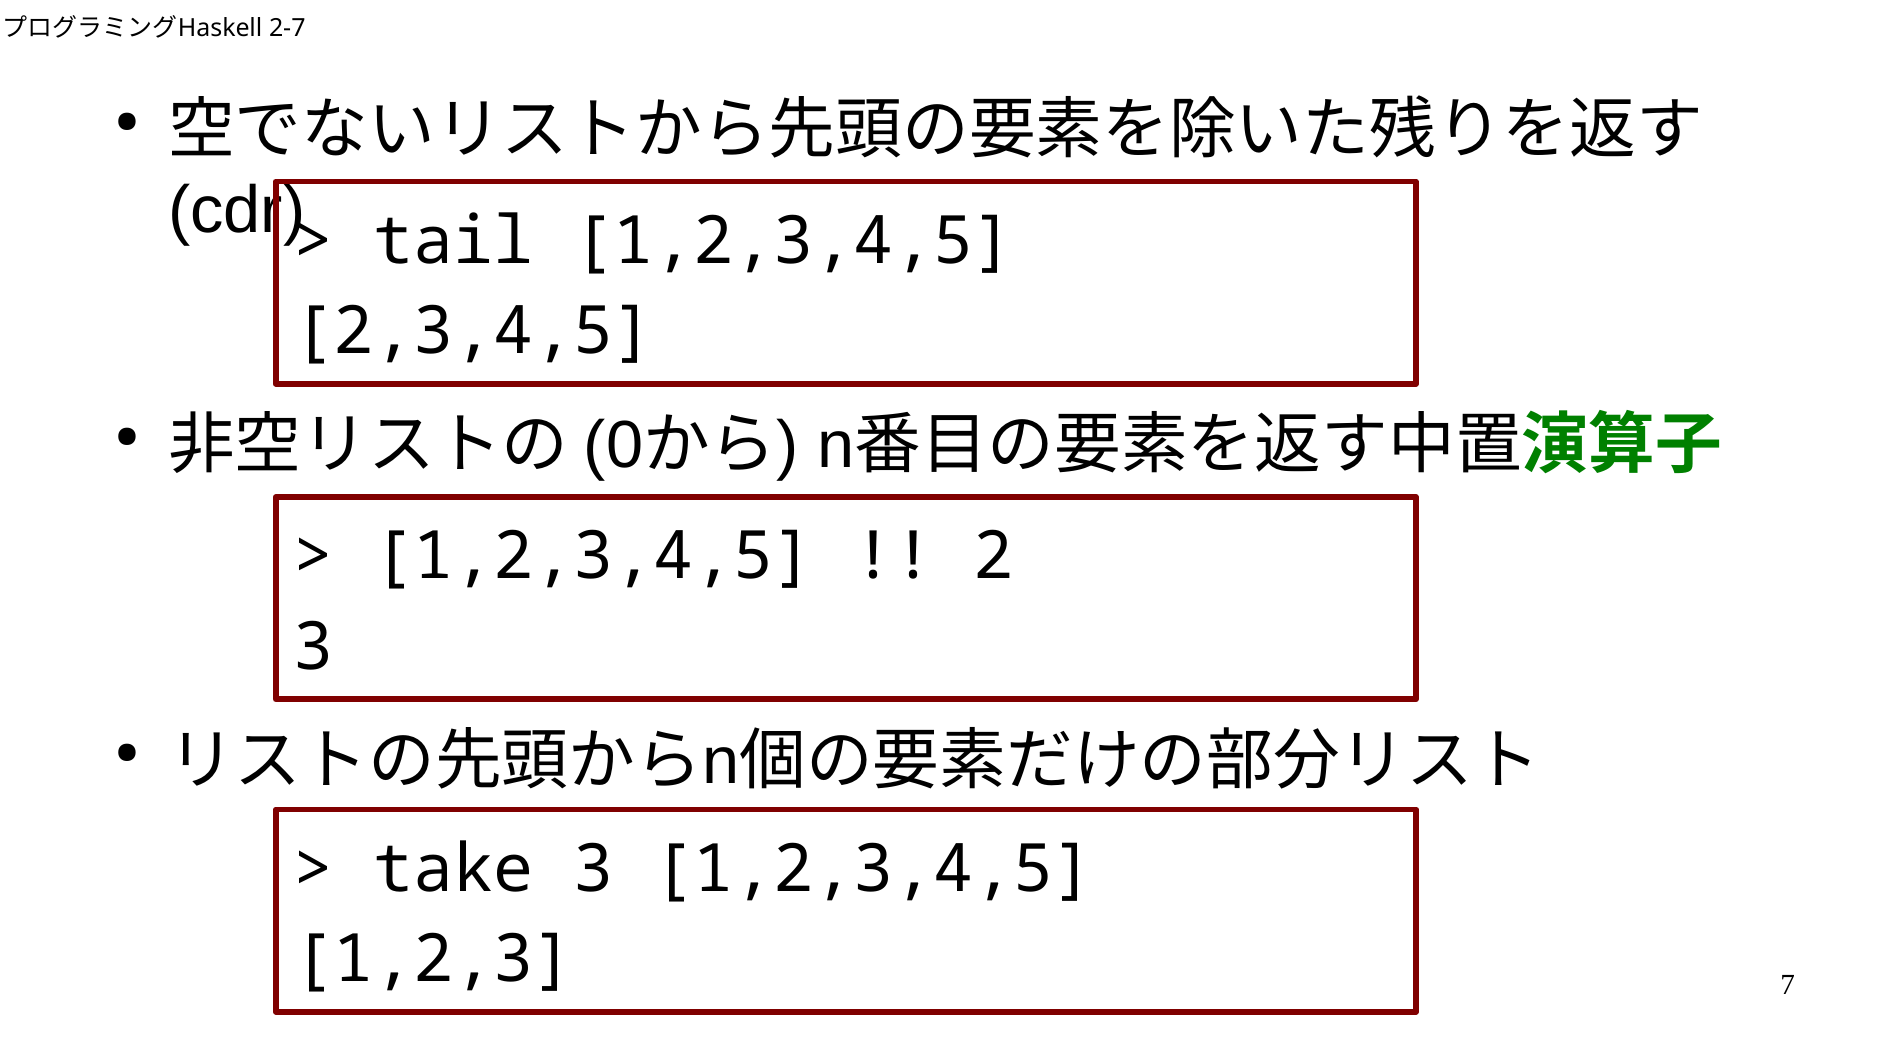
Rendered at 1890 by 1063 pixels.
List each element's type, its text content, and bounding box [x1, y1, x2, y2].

text_box > take 3 [1,2,3,4,5] [1,2,3] [275, 809, 1416, 976]
list 空でないリストから先頭の要素を除いた残りを返す (cdr) [94, 72, 1796, 153]
list リストの先頭からn個の要素だけの部分リスト [94, 702, 1796, 784]
text_box > [1,2,3,4,5] !! 2 3 [275, 497, 1416, 652]
list 非空リストの (0から) n番目の要素を返す中置演算子 [94, 387, 1796, 469]
text_box > tail [1,2,3,4,5] [2,3,4,5] [275, 181, 1416, 348]
